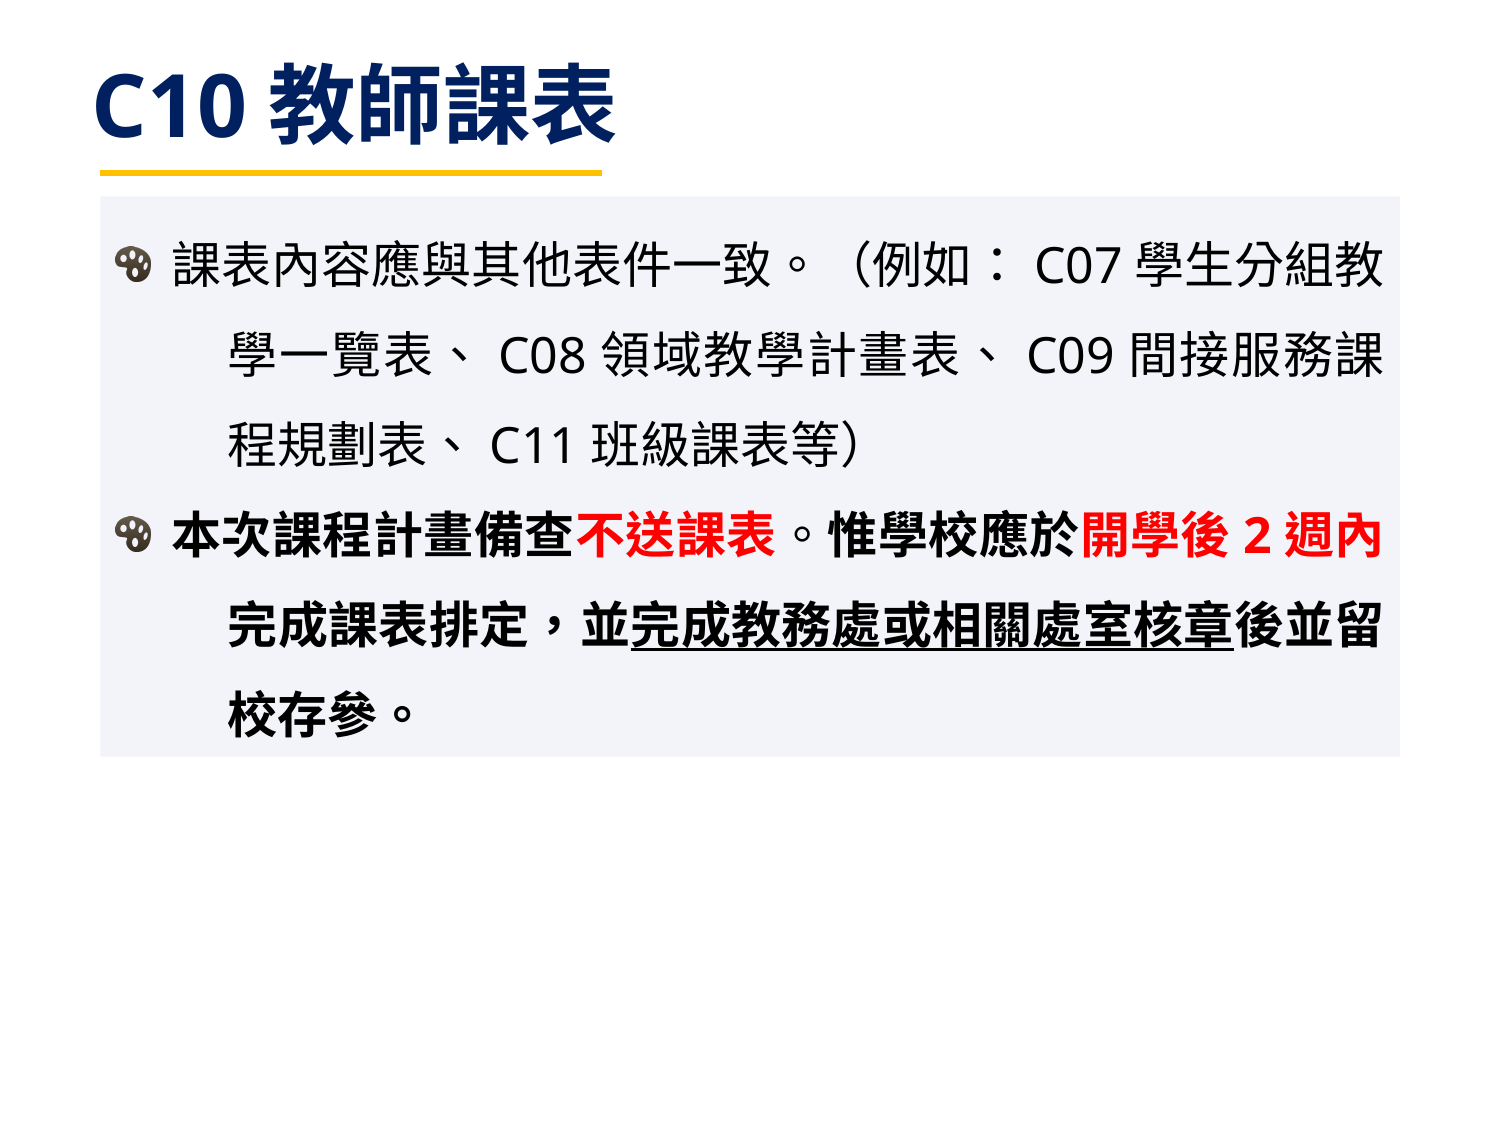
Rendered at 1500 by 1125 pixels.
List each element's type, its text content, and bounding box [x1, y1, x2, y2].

text_box C10教師課表 [76, 42, 625, 164]
text_box 課表內容應與其他表件一致。（例如：C07學生分組教學一覽表、C08領域教學計畫表、C09間接服務課程規劃表、C11班級課表等） 本次課程計畫備查不送課表。惟學校應於開學後2週內完成課表排定，並完成教務處或相關處室核章後並留校存參。 [100, 196, 1400, 757]
